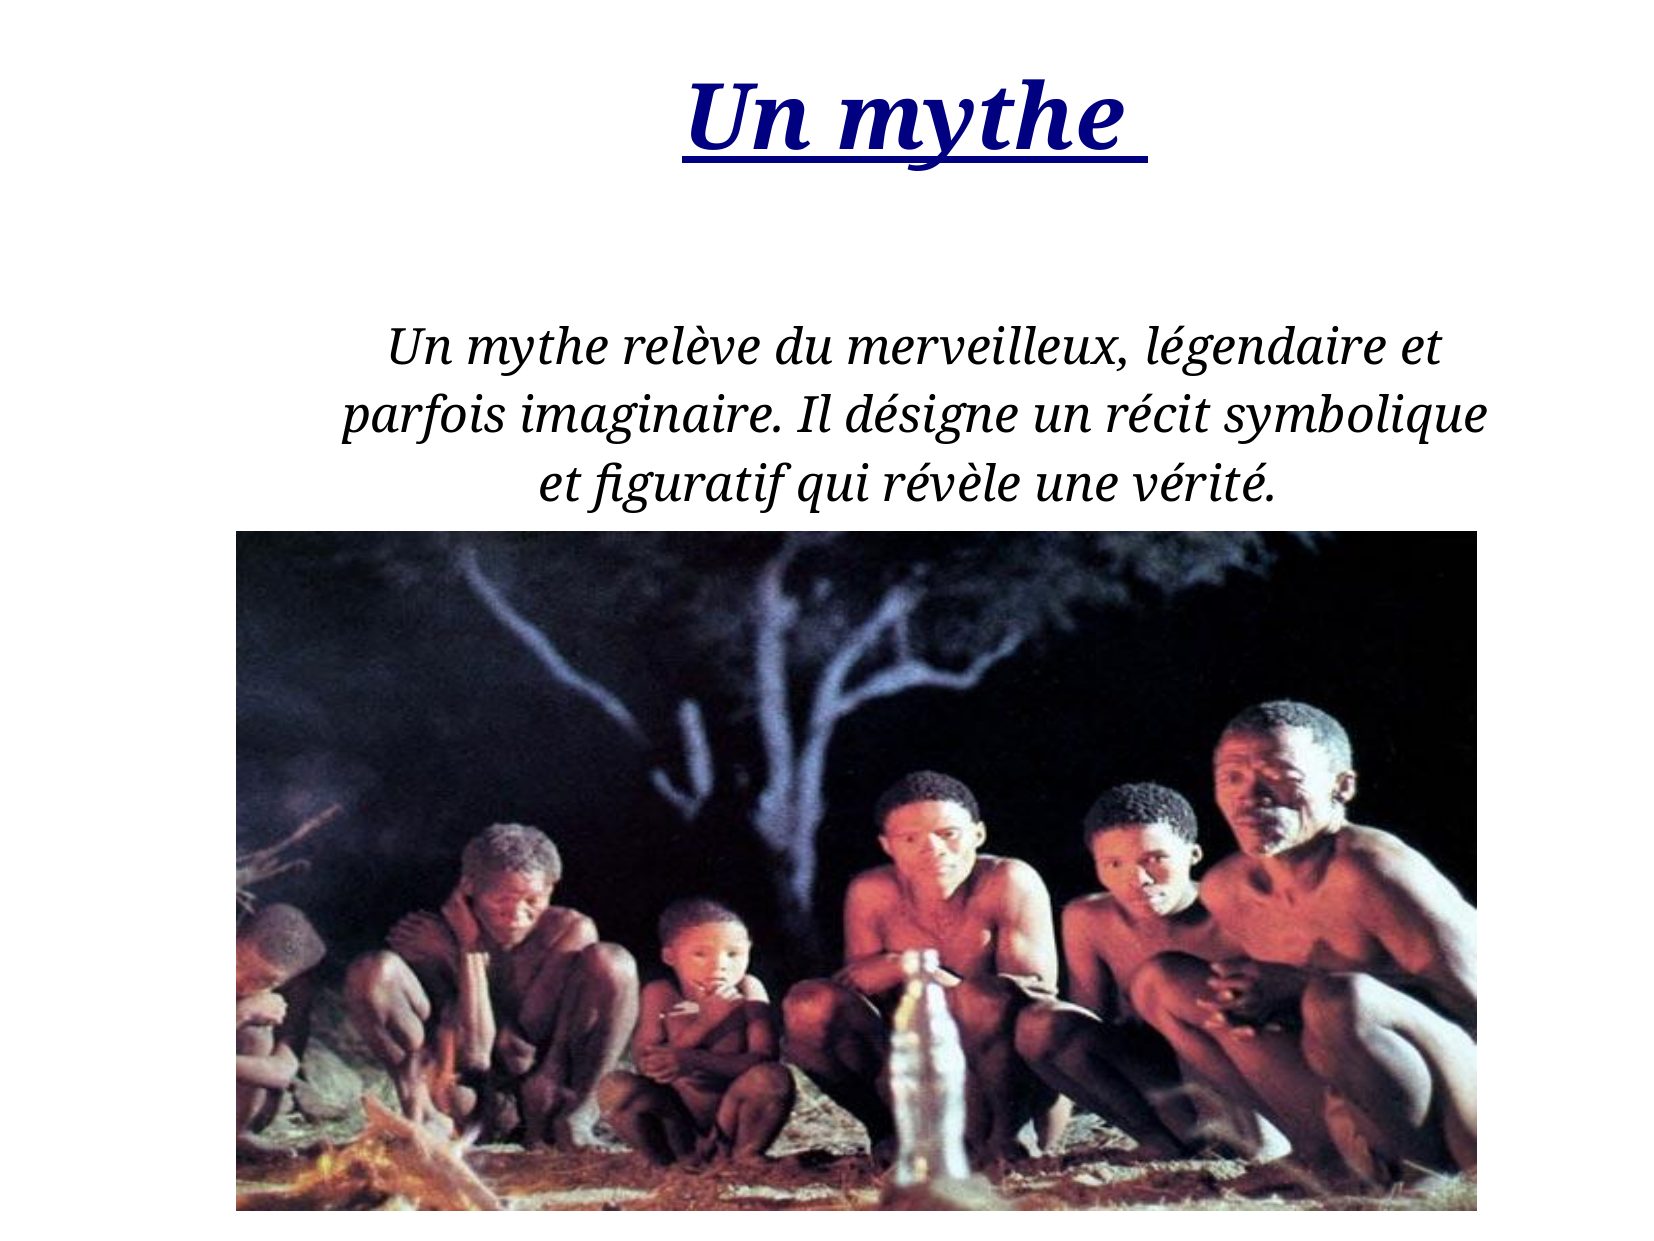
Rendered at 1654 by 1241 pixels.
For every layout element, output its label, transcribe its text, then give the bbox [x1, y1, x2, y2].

text_box Un mythe Un mythe relève du merveilleux, légendaire et parfois imaginaire. Il désigne un récit symbolique et figuratif qui révèle une vérité. « un mensonge qui dit vrai » selon Cocteau. [324, 43, 1506, 616]
picture [236, 531, 1477, 1211]
